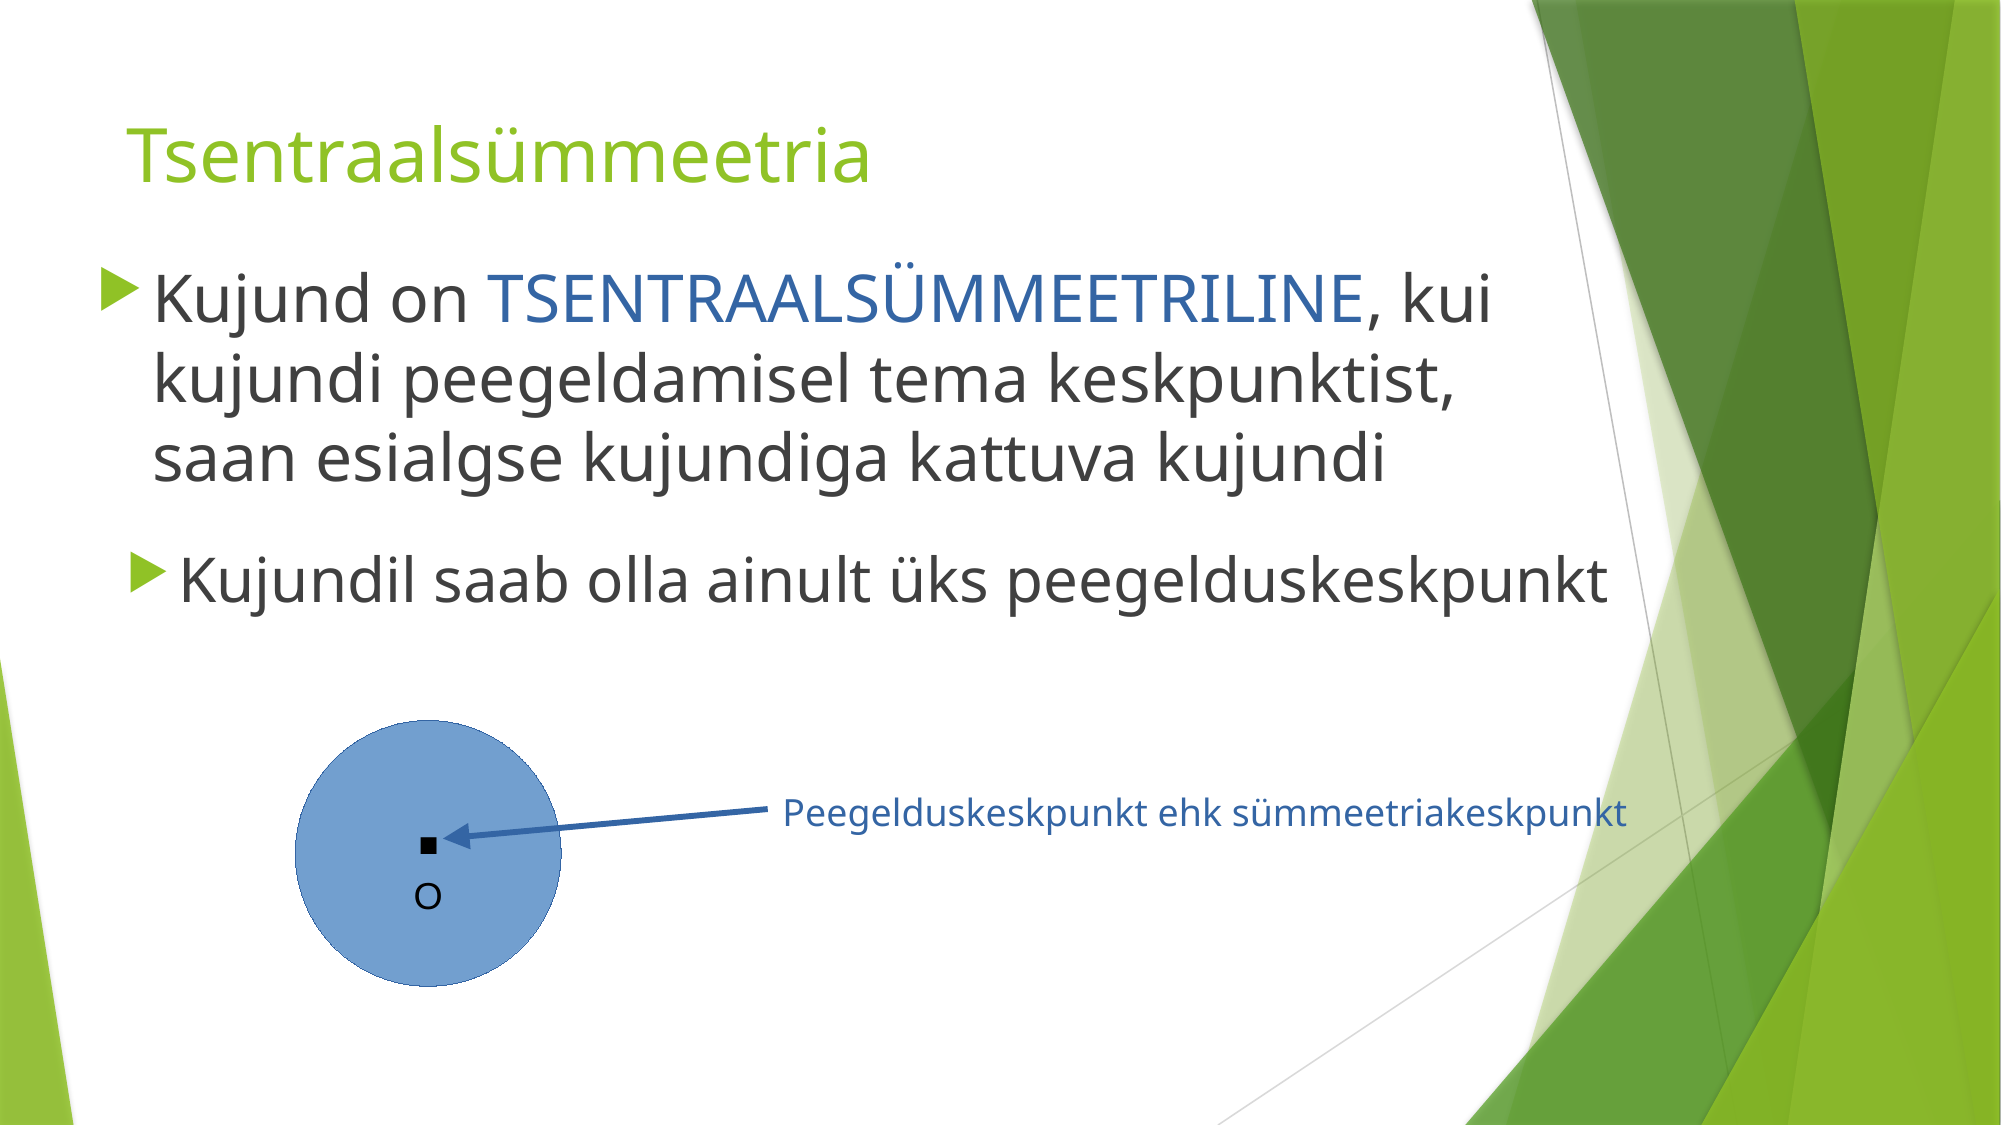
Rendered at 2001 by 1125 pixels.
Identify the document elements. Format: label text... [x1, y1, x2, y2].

text_box O [398, 867, 458, 925]
text_box [295, 720, 562, 987]
list Kujund on TSENTRAALSÜMMEETRILINE, kui kujundi peegeldamisel tema keskpunktist, saan esialgse kujundiga kattuva kujundi [81, 249, 1625, 502]
title Tsentraalsümmeetria [111, 99, 1522, 237]
text_box Peegelduskeskpunkt ehk sümmeetriakeskpunkt [767, 779, 1586, 838]
text_box . [399, 745, 461, 886]
list Kujundil saab olla ainult üks peegelduskeskpunkt [111, 425, 1654, 708]
